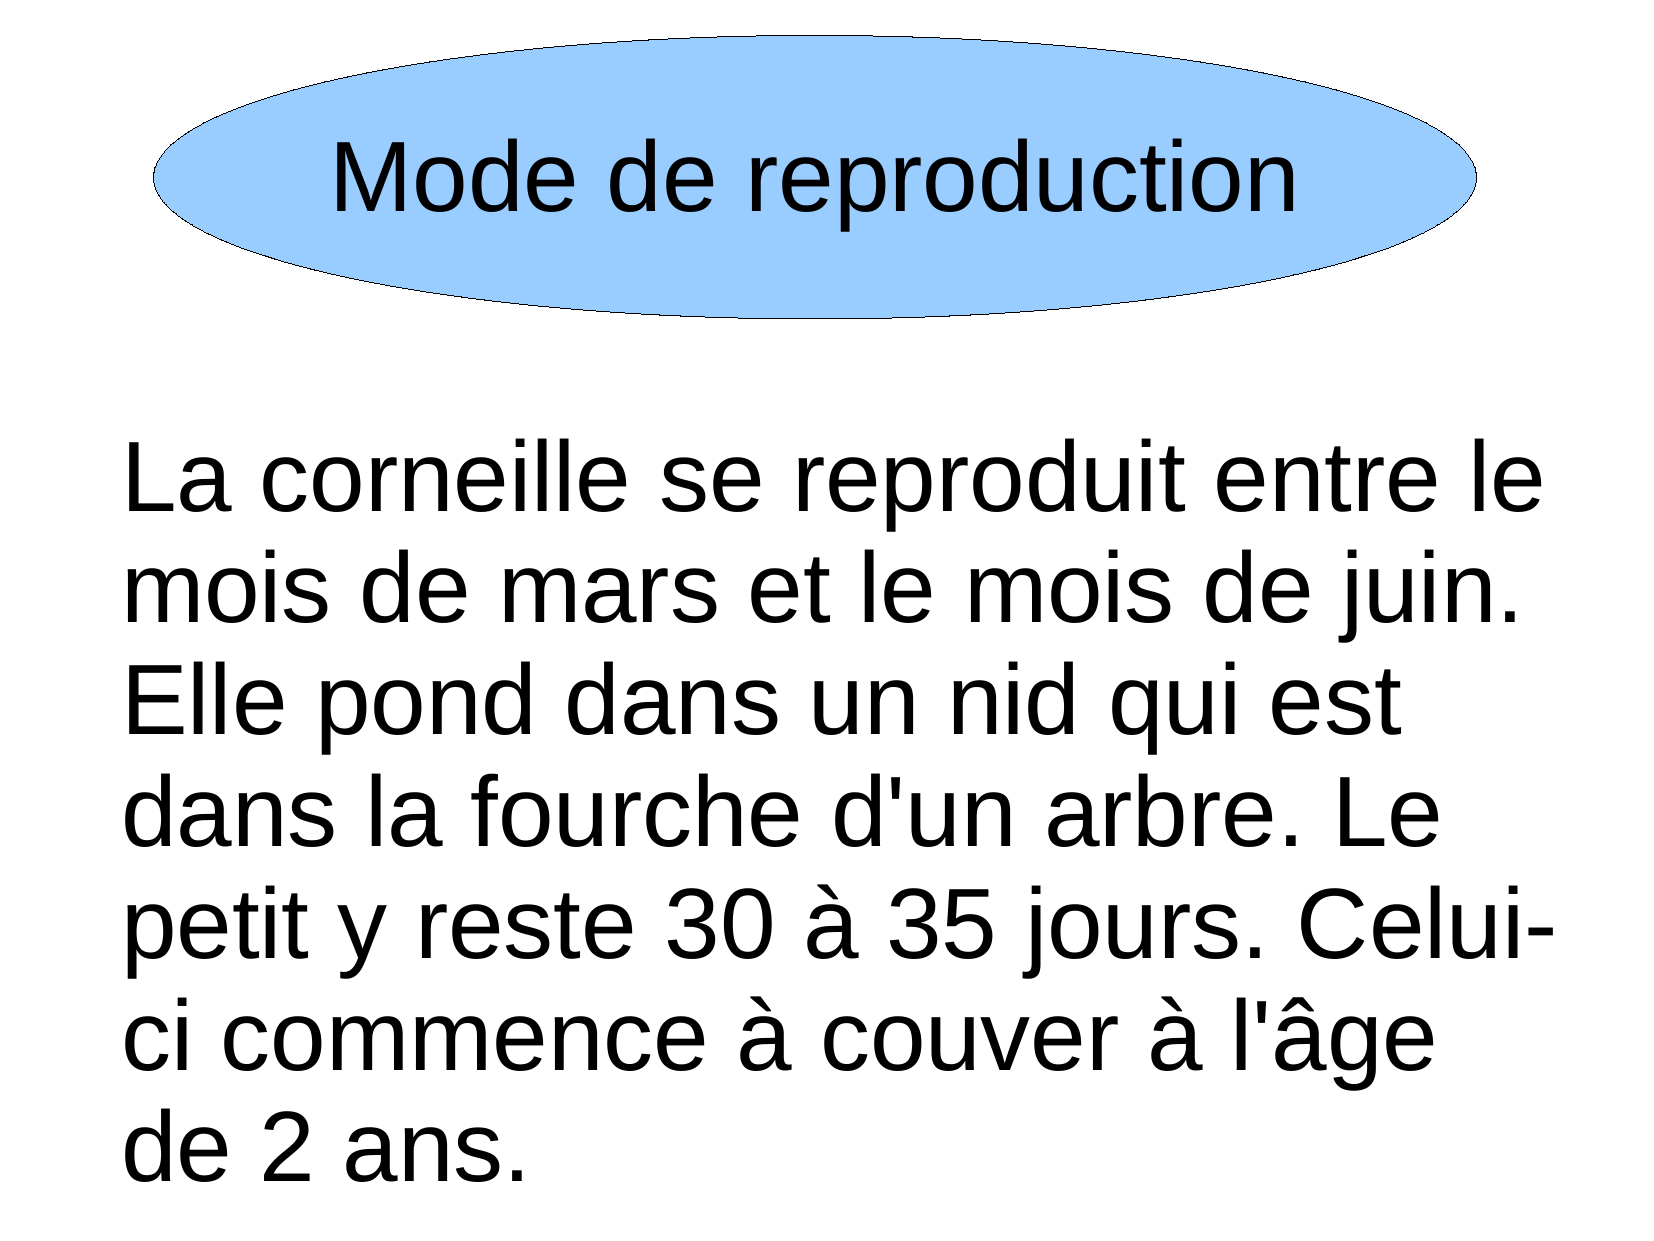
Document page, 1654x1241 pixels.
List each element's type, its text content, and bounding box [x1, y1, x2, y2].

text_box Mode de reproduction [153, 35, 1477, 319]
text_box La corneille se reproduit entre le mois de mars et le mois de juin. Elle pond dans un nid qui est dans la fourche d'un arbre. Le petit y reste 30 à 35 jours. Celui-ci commence à couver à l'âge de 2 ans. [106, 413, 1583, 1234]
